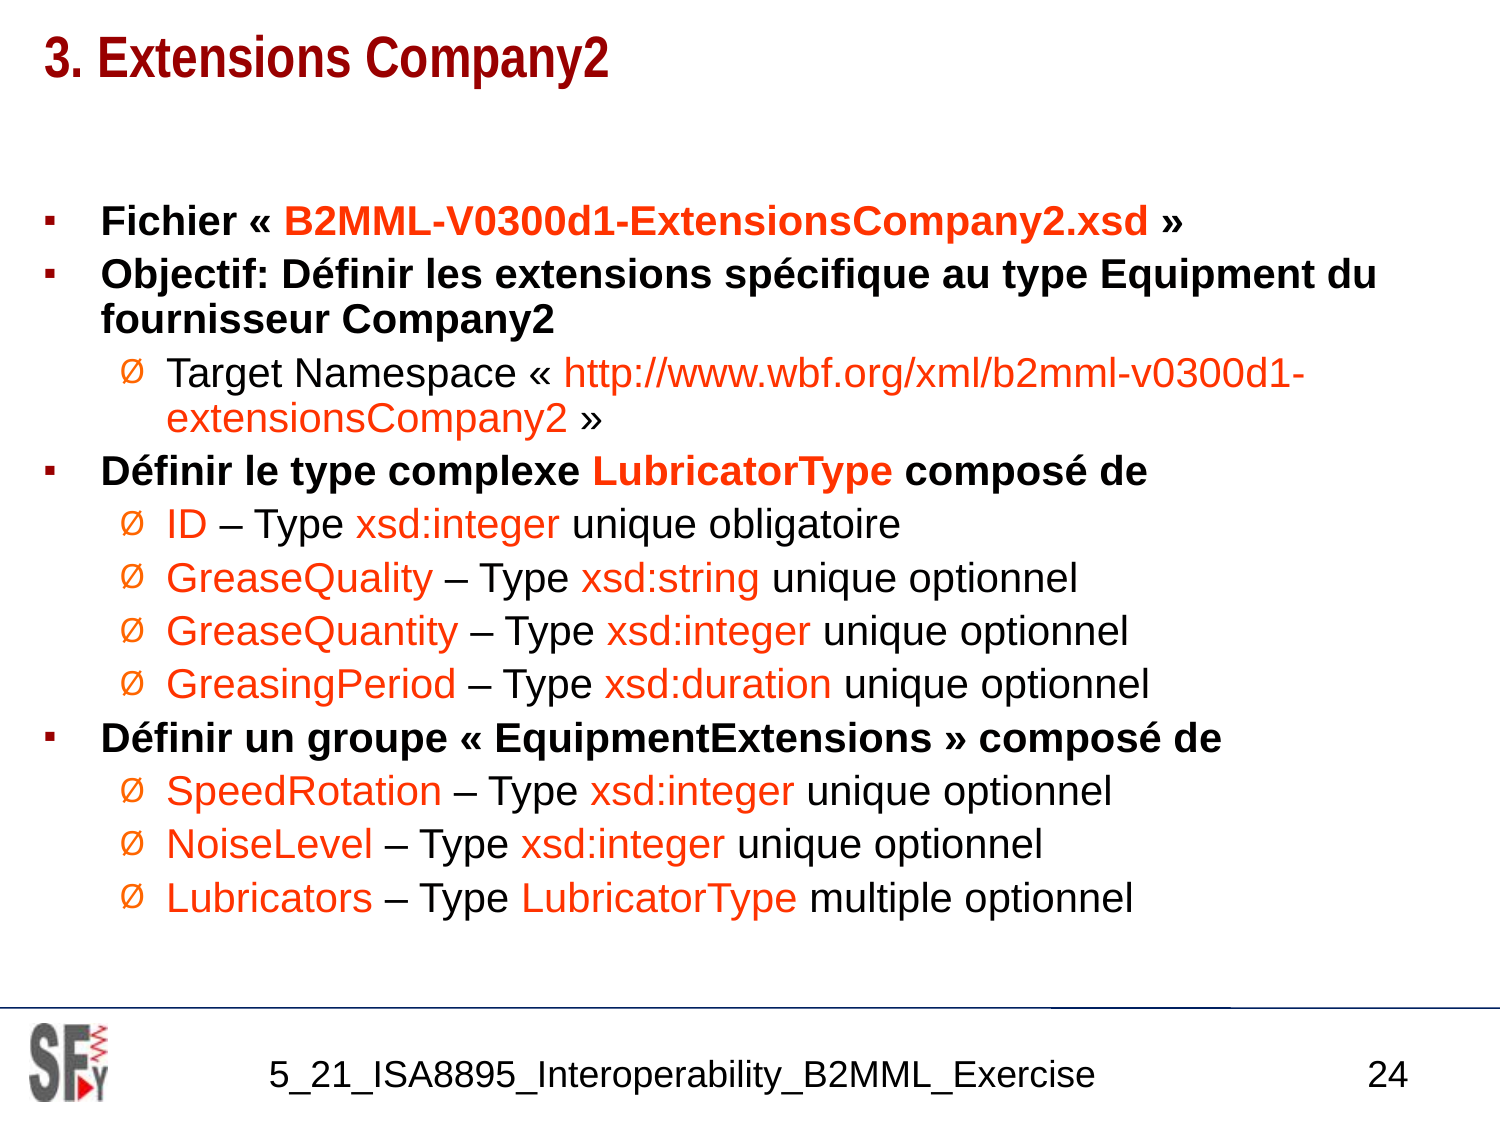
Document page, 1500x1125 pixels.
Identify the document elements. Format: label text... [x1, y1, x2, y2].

slide_number <numéro> [1352, 1034, 1490, 1103]
title 3. Extensions Company2 [29, 12, 1471, 138]
list Fichier « B2MML-V0300d1-ExtensionsCompany2.xsd » Objectif: Définir les extensions spécifique au type Equipment du fournisseur Company2 Target Namespace « http://www.wbf.org/xml/b2mml-v0300d1-extensionsCompany2 » Définir le type complexe LubricatorType composé de ID – Type xsd:integer unique obligatoire GreaseQuality – Type xsd:string unique optionnel GreaseQuantity – Type xsd:integer unique optionnel GreasingPeriod – Type xsd:duration unique optionnel Définir un groupe « EquipmentExtensions » composé de SpeedRotation – Type xsd:integer unique optionnel NoiseLevel – Type xsd:integer unique optionnel Lubricators – Type LubricatorType multiple optionnel [29, 184, 1471, 988]
footer 5_21_ISA8895_Interoperability_B2MML_Exercise [253, 1034, 1336, 1103]
picture [29, 1023, 108, 1102]
